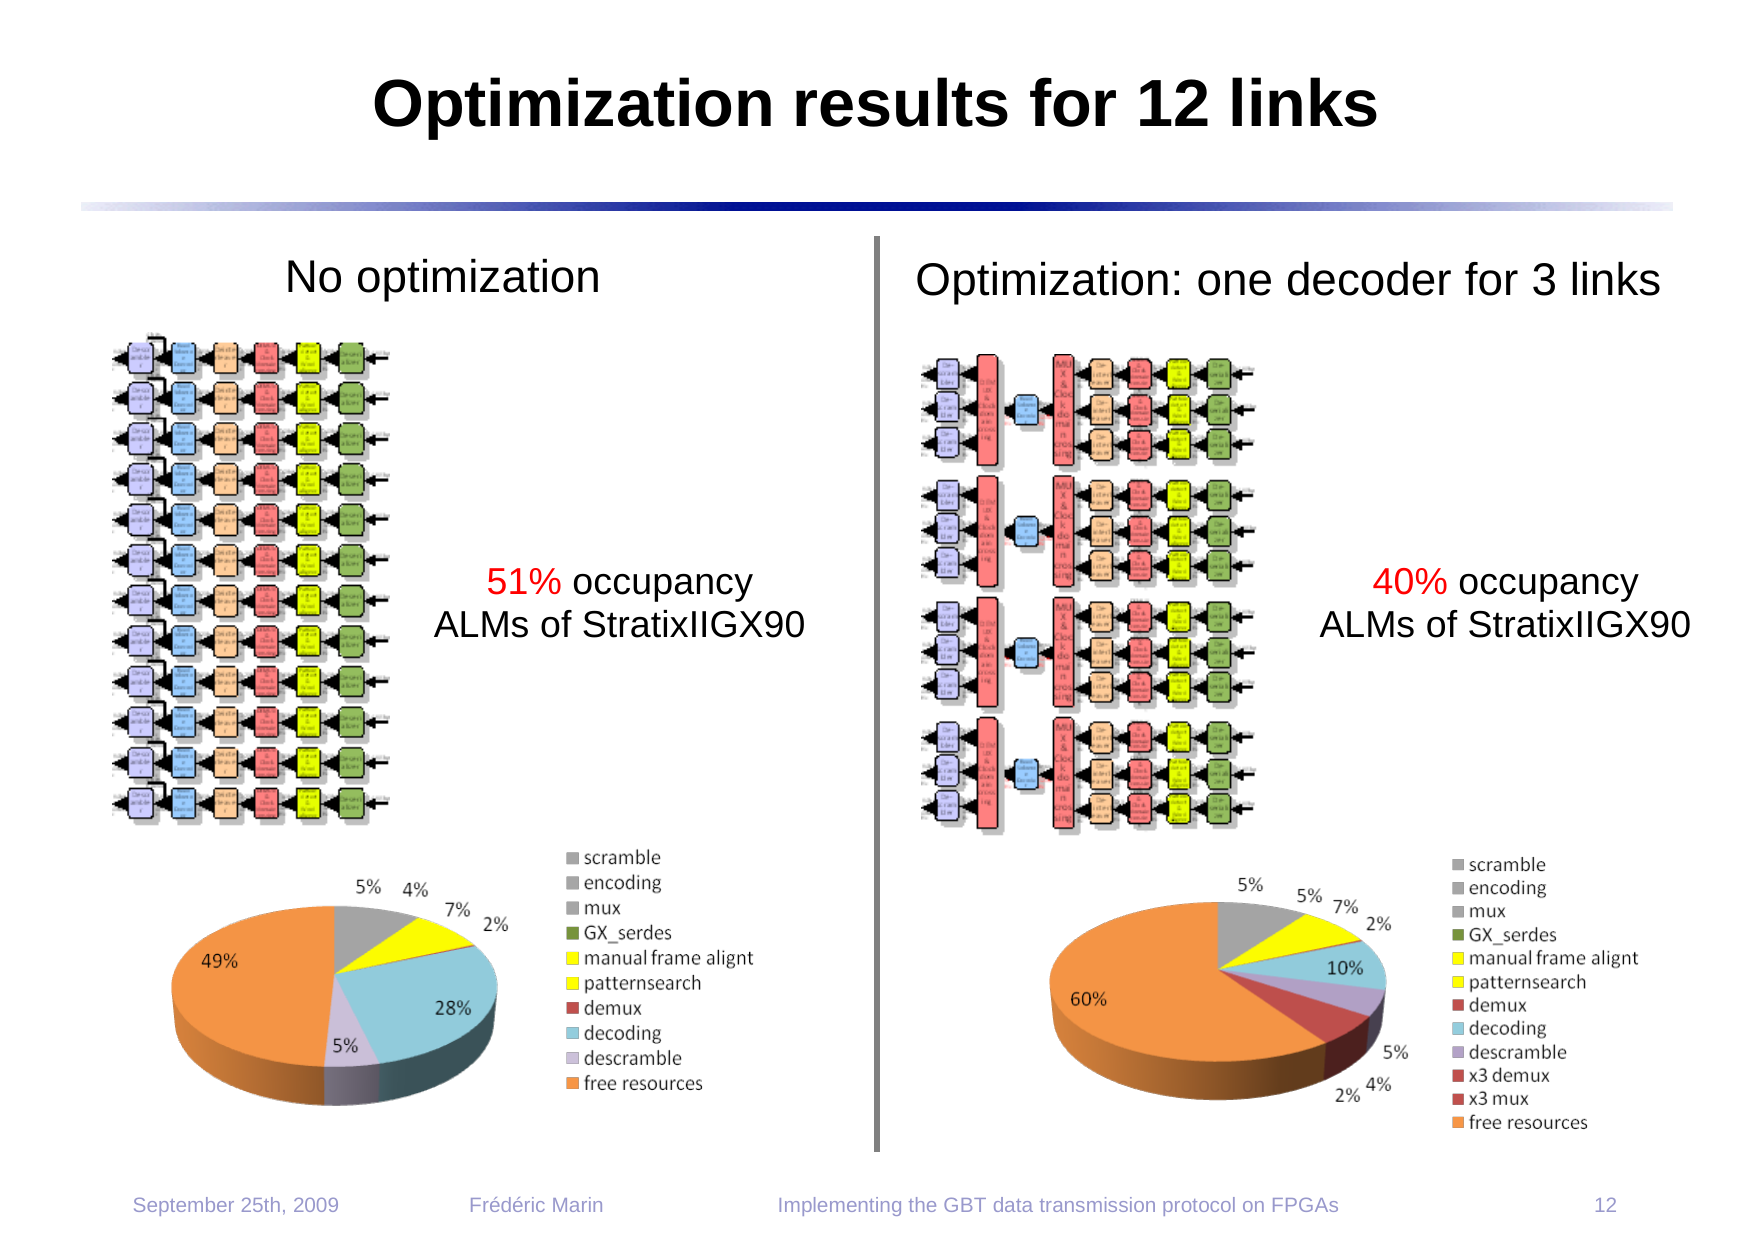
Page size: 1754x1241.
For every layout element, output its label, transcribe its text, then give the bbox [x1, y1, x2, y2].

picture [118, 838, 770, 1182]
picture [921, 354, 1258, 837]
text_box 40% occupancy ALMs of StratixIIGX90 [1299, 561, 1713, 646]
picture [81, 202, 1673, 211]
title Optimization results for 12 links [80, 24, 1674, 182]
text_box 51% occupancy ALMs of StratixIIGX90 [413, 561, 827, 646]
picture [112, 332, 390, 827]
picture [995, 838, 1660, 1172]
text_box No optimization [265, 250, 621, 302]
text_box Optimization: one decoder for 3 links [915, 253, 1684, 306]
